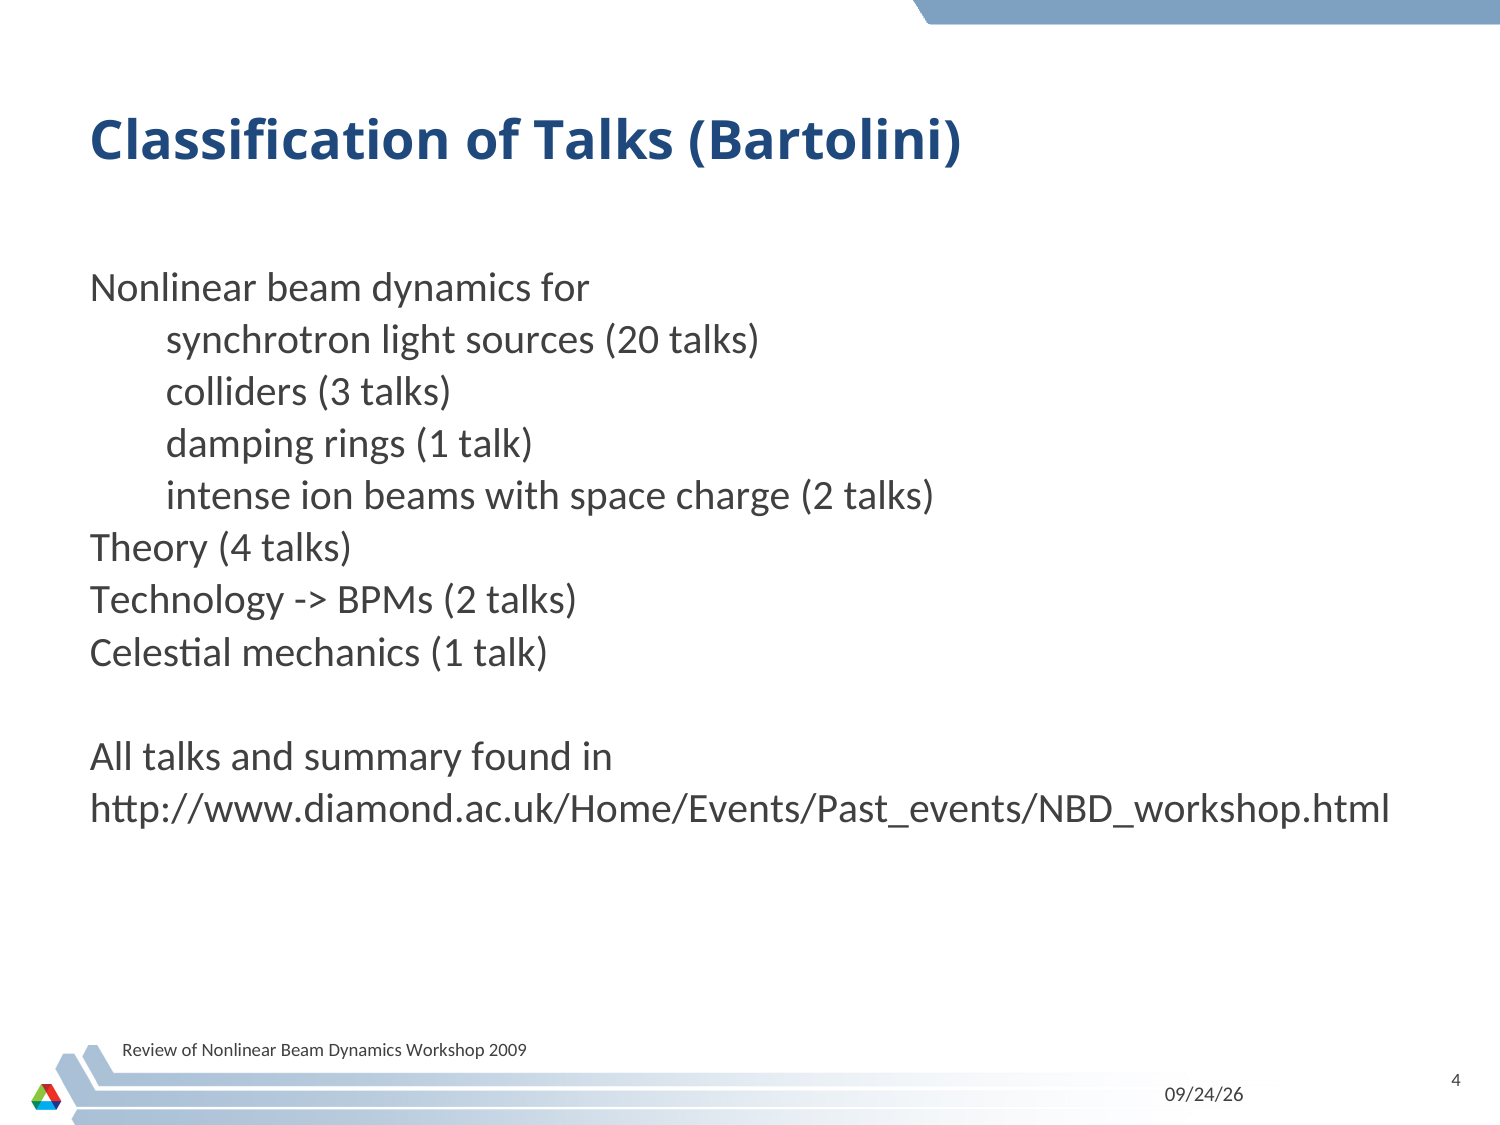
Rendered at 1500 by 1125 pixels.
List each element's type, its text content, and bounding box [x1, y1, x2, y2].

list Nonlinear beam dynamics for synchrotron light sources (20 talks) colliders (3 talks) damping rings (1 talk) intense ion beams with space charge (2 talks) Theory (4 talks) Technology -> BPMs (2 talks) Celestial mechanics (1 talk) All talks and summary found in http://www.diamond.ac.uk/Home/Events/Past_events/NBD_workshop.html [75, 262, 1426, 1081]
title Classification of Talks (Bartolini) [75, 37, 1426, 241]
picture [0, 1037, 1500, 1125]
picture [0, 0, 1500, 26]
